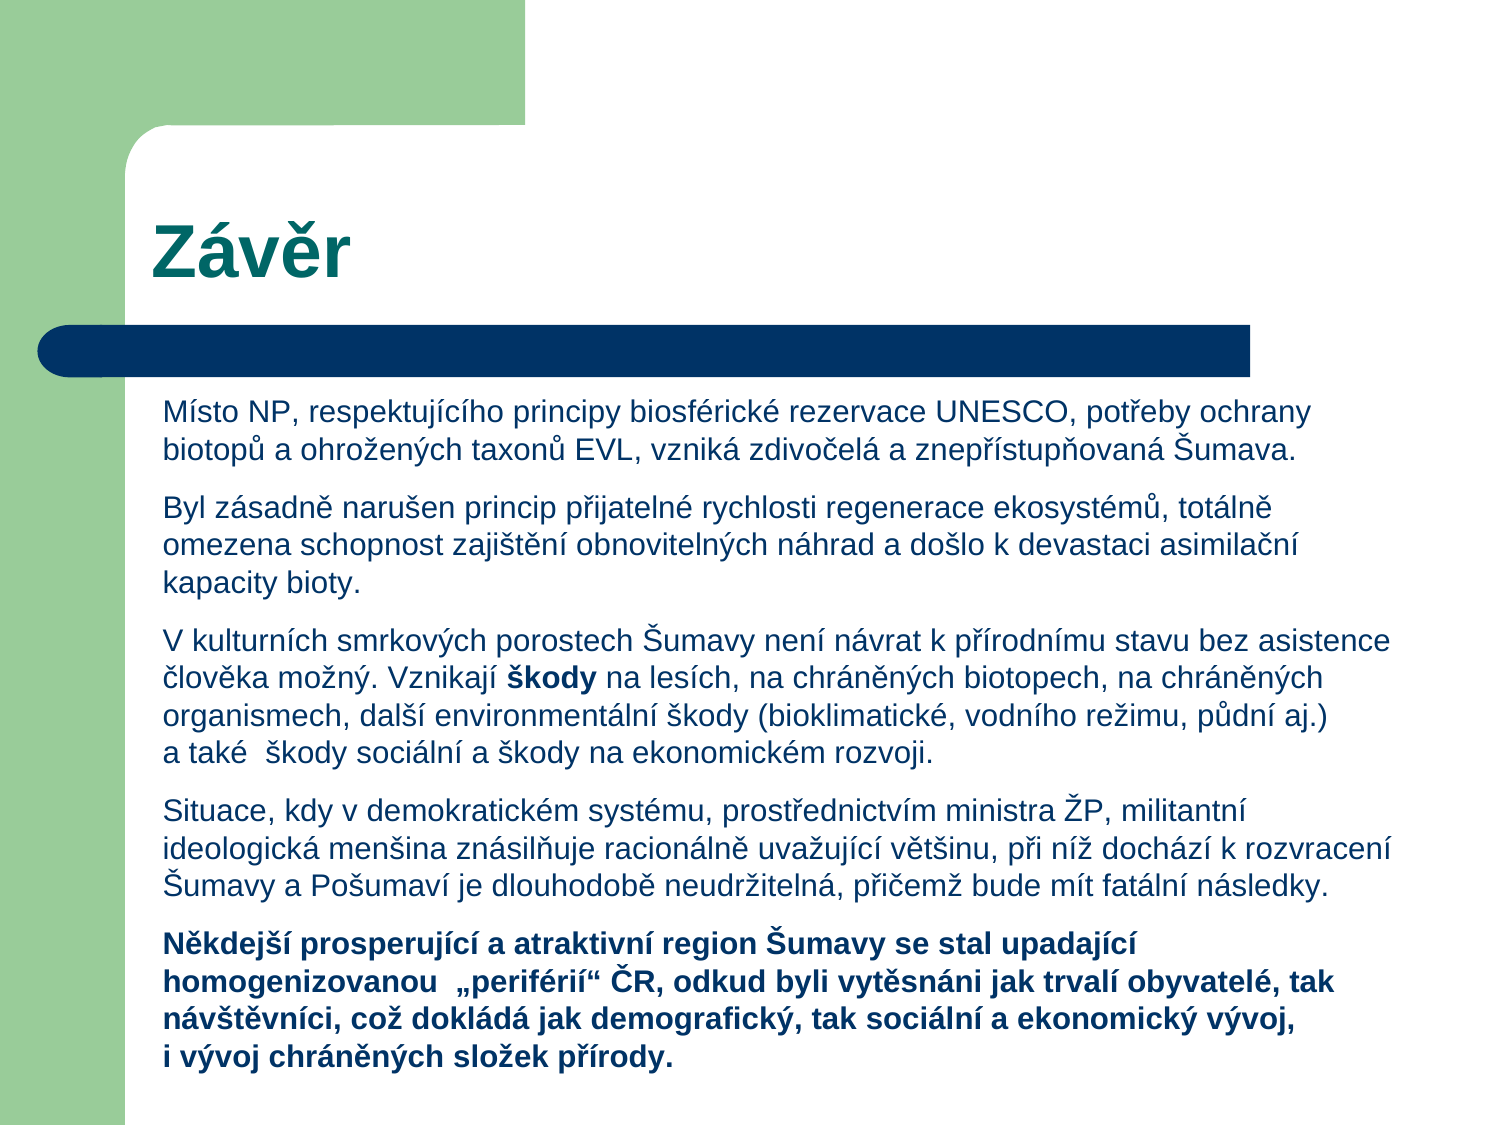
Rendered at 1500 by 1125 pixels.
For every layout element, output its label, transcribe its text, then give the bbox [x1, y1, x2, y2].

title Závěr [136, 123, 1414, 301]
list Místo NP, respektujícího principy biosférické rezervace UNESCO, potřeby ochrany biotopů a ohrožených taxonů EVL, vzniká zdivočelá a znepřístupňovaná Šumava. Byl zásadně narušen princip přijatelné rychlosti regenerace ekosystémů, totálně omezena schopnost zajištění obnovitelných náhrad a došlo k devastaci asimilační kapacity bioty. V kulturních smrkových porostech Šumavy není návrat k přírodnímu stavu bez asistence člověka možný. Vznikají škody na lesích, na chráněných biotopech, na chráněných organismech, další environmentální škody (bioklimatické, vodního režimu, půdní aj.) a také škody sociální a škody na ekonomickém rozvoji. Situace, kdy v demokratickém systému, prostřednictvím ministra ŽP, militantní ideologická menšina znásilňuje racionálně uvažující většinu, při níž dochází k rozvracení Šumavy a Pošumaví je dlouhodobě neudržitelná, přičemž bude mít fatální následky. Někdejší prosperující a atraktivní region Šumavy se stal upadající homogenizovanou „periférií“ ČR, odkud byli vytěsnáni jak trvalí obyvatelé, tak návštěvníci, což dokládá jak demografický, tak sociální a ekonomický vývoj, i vývoj chráněných složek přírody. [147, 383, 1412, 1091]
